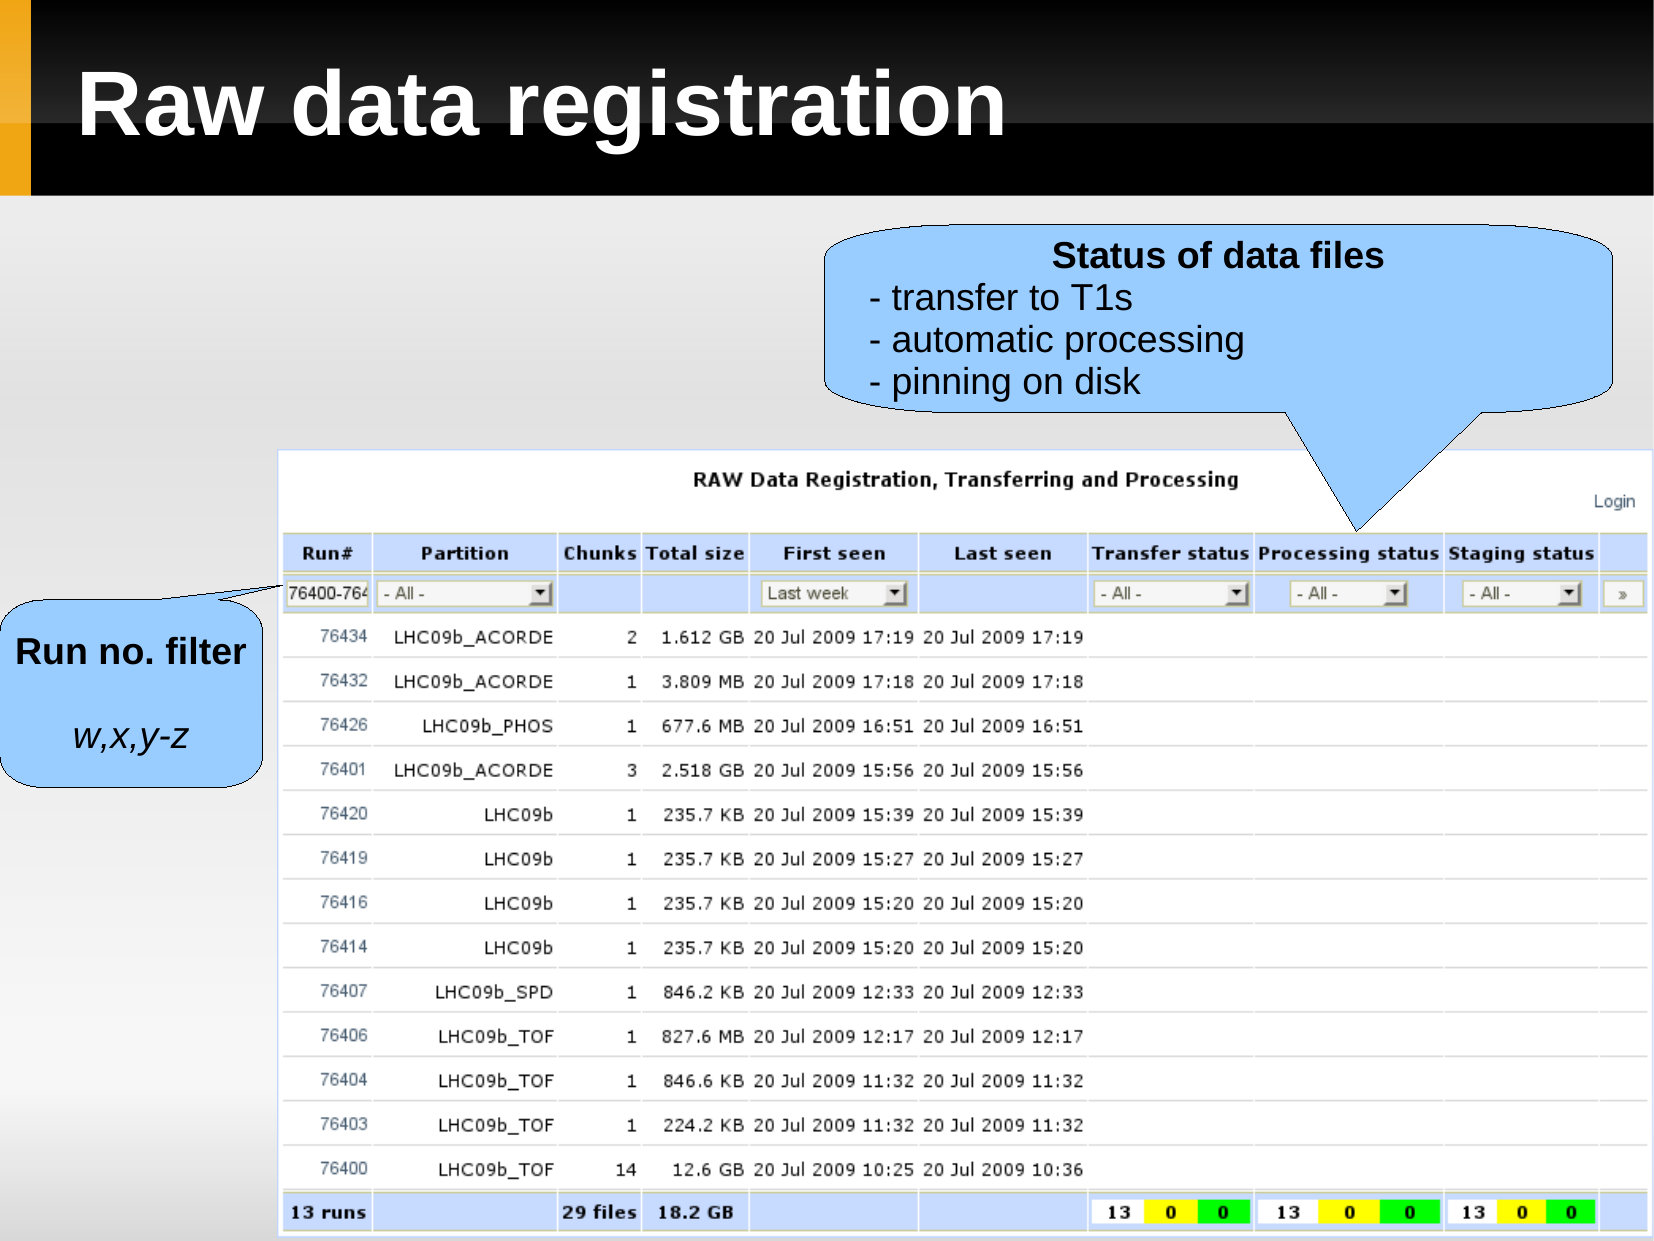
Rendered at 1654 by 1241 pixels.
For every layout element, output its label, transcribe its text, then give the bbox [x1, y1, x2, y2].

text_box Run no. filter w,x,y-z [0, 585, 283, 788]
title Raw data registration [76, 7, 1565, 200]
picture [0, 0, 1654, 1241]
text_box Status of data files - transfer to T1s - automatic processing - pinning on disk [824, 224, 1613, 532]
